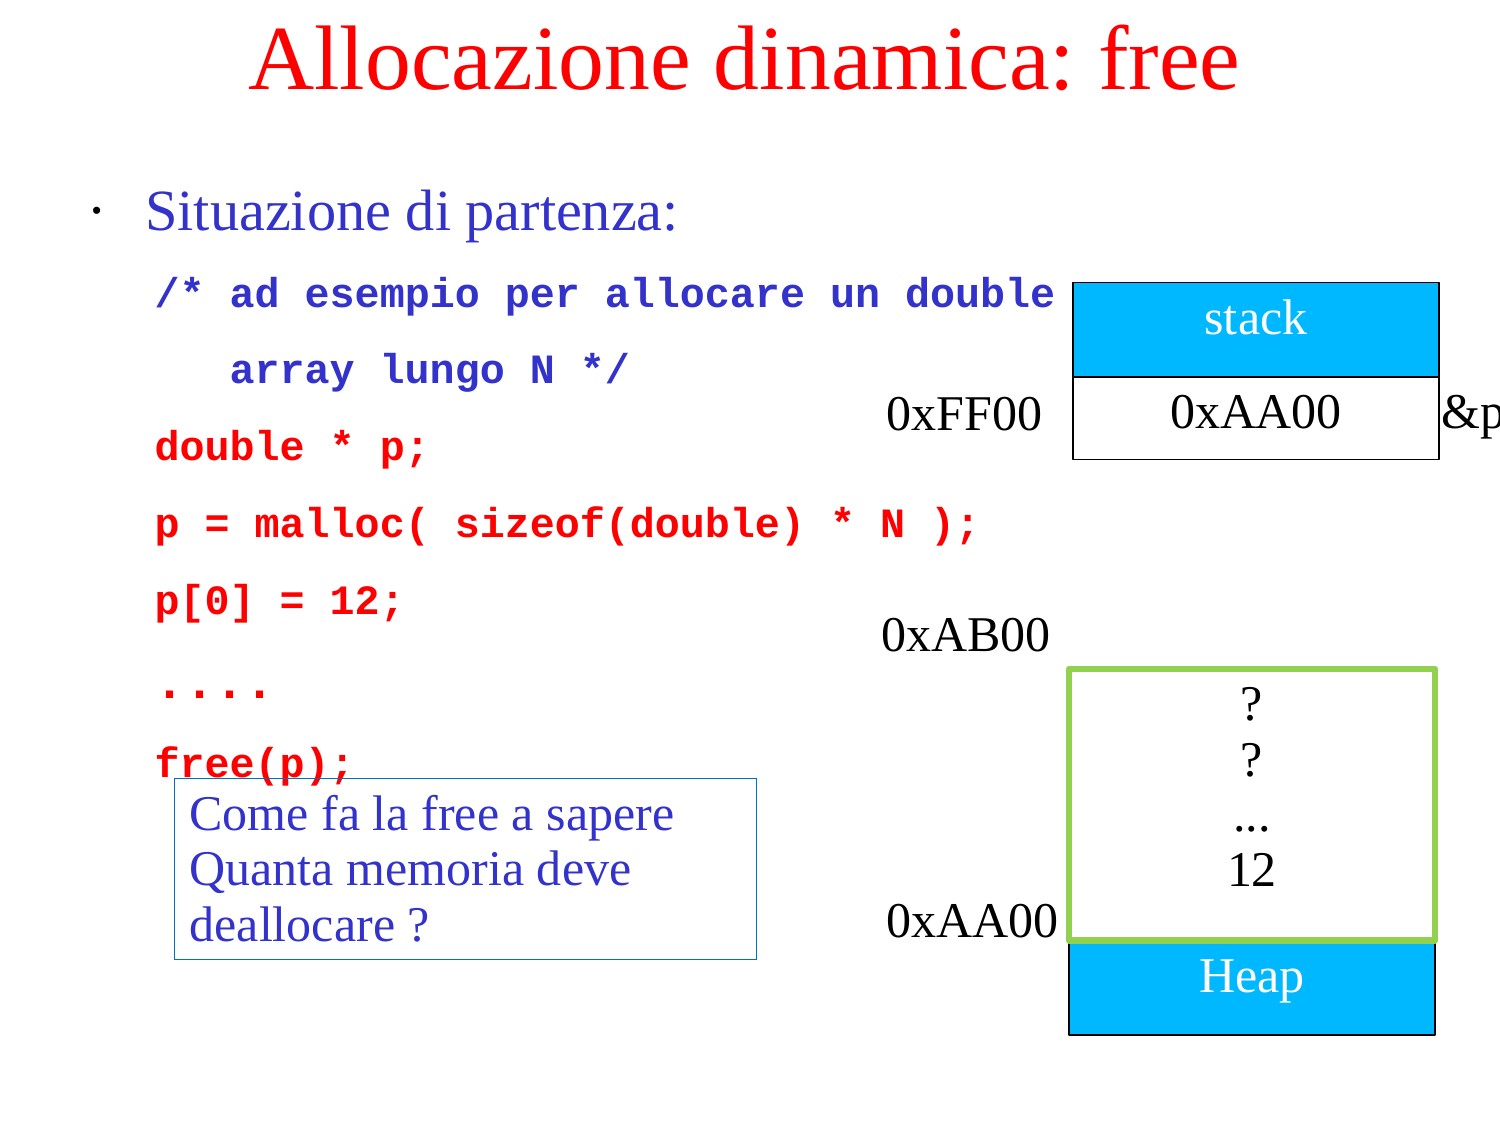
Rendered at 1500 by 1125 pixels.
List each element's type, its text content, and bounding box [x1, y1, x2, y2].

title Allocazione dinamica: free [107, 0, 1383, 188]
list Situazione di partenza: /* ad esempio per allocare un double array lungo N */ double * p; p = malloc( sizeof(double) * N ); p[0] = 12; .... free(p); [64, 170, 1352, 1010]
text_box &p [1426, 377, 1500, 448]
text_box 0xAA00 [1072, 377, 1440, 460]
text_box 0xFF00 [871, 378, 1097, 450]
text_box Come fa la free a sapere Quanta memoria deve deallocare ? [174, 778, 757, 960]
text_box &p [1488, 407, 1499, 427]
text_box Heap [1068, 941, 1436, 1035]
text_box stack [1072, 282, 1440, 377]
text_box 0xAA00 [871, 886, 1097, 957]
text_box 0xAB00 [866, 599, 1091, 671]
text_box ? ? ... 12 [1068, 668, 1436, 941]
